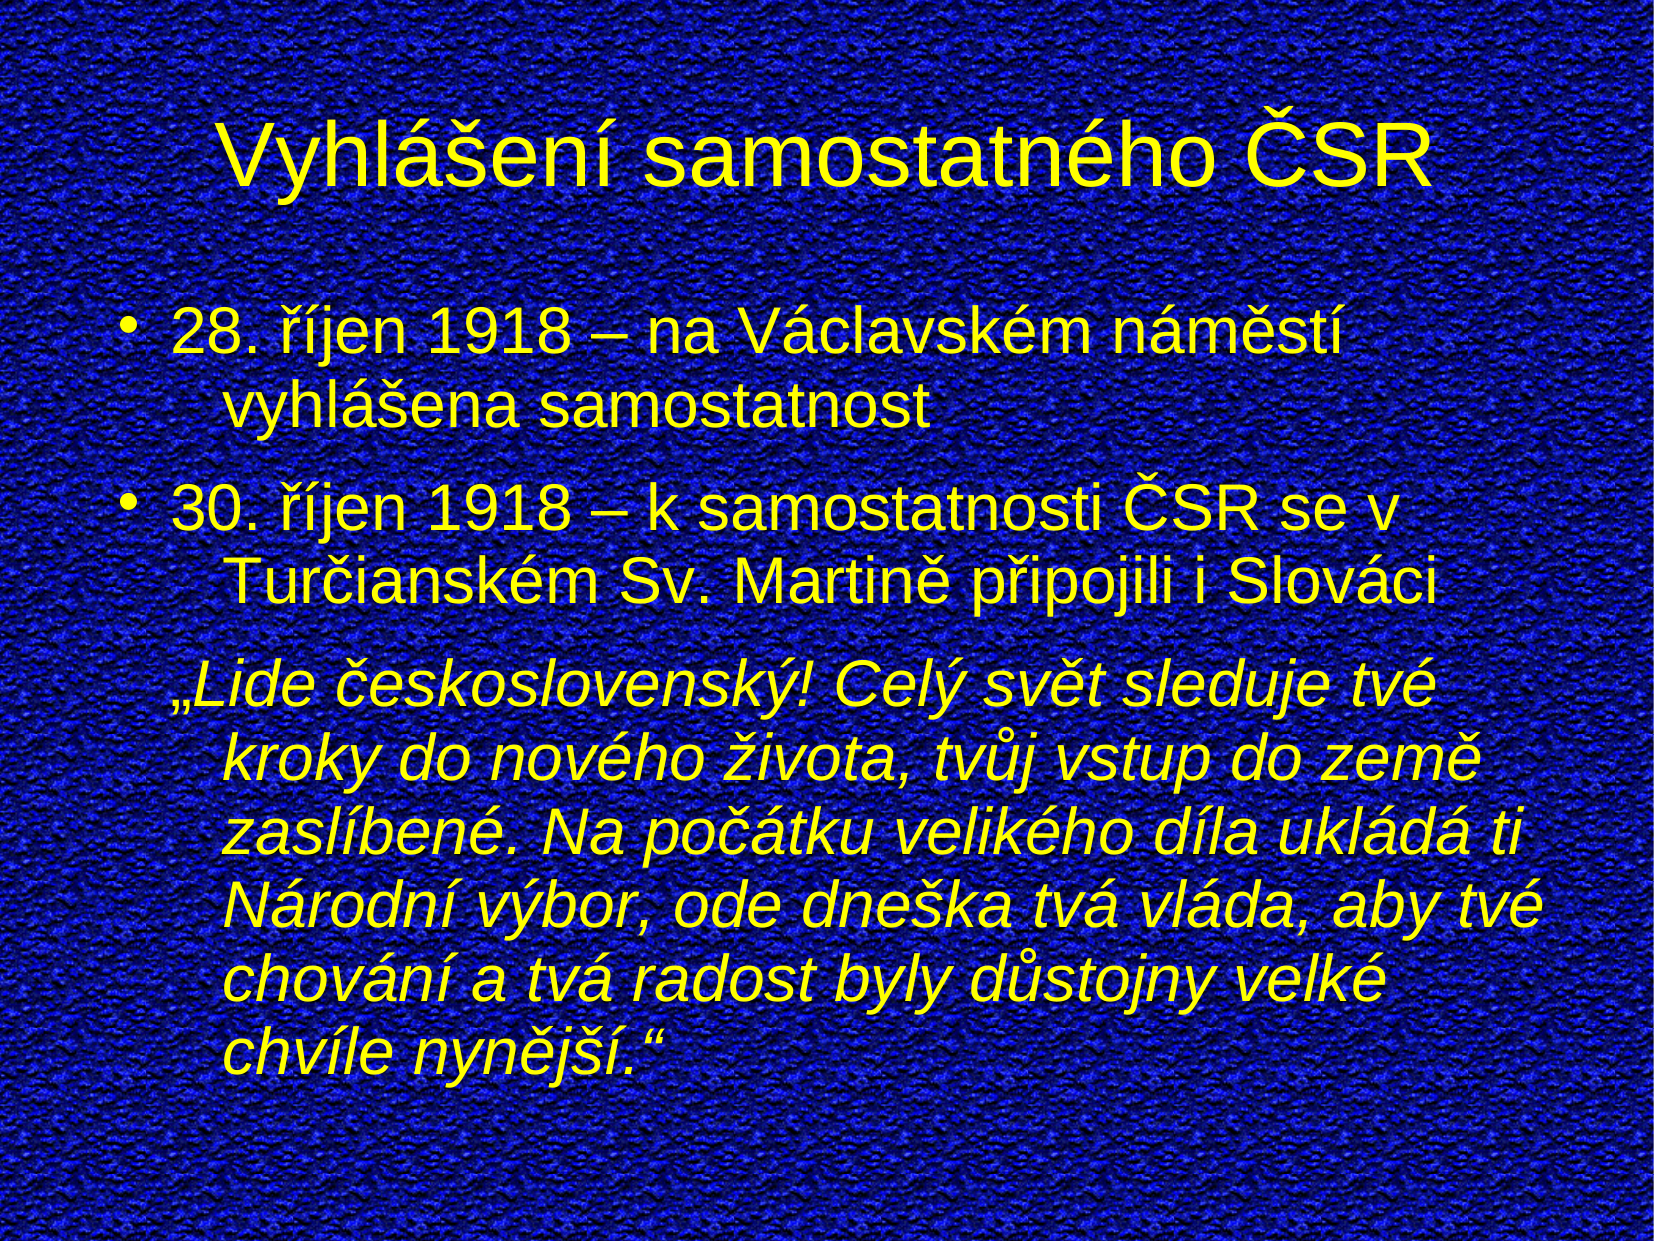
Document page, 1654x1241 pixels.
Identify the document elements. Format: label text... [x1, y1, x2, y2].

list 28. říjen 1918 – na Václavském náměstí vyhlášena samostatnost 30. říjen 1918 – k samostatnosti ČSR se v Turčianském Sv. Martině připojili i Slováci „Lide československý! Celý svět sleduje tvé kroky do nového života, tvůj vstup do země zaslíbené. Na počátku velikého díla ukládá ti Národní výbor, ode dneška tvá vláda, aby tvé chování a tvá radost byly důstojny velké chvíle nynější.“ [82, 290, 1571, 1094]
title Vyhlášení samostatného ČSR [82, 56, 1571, 249]
